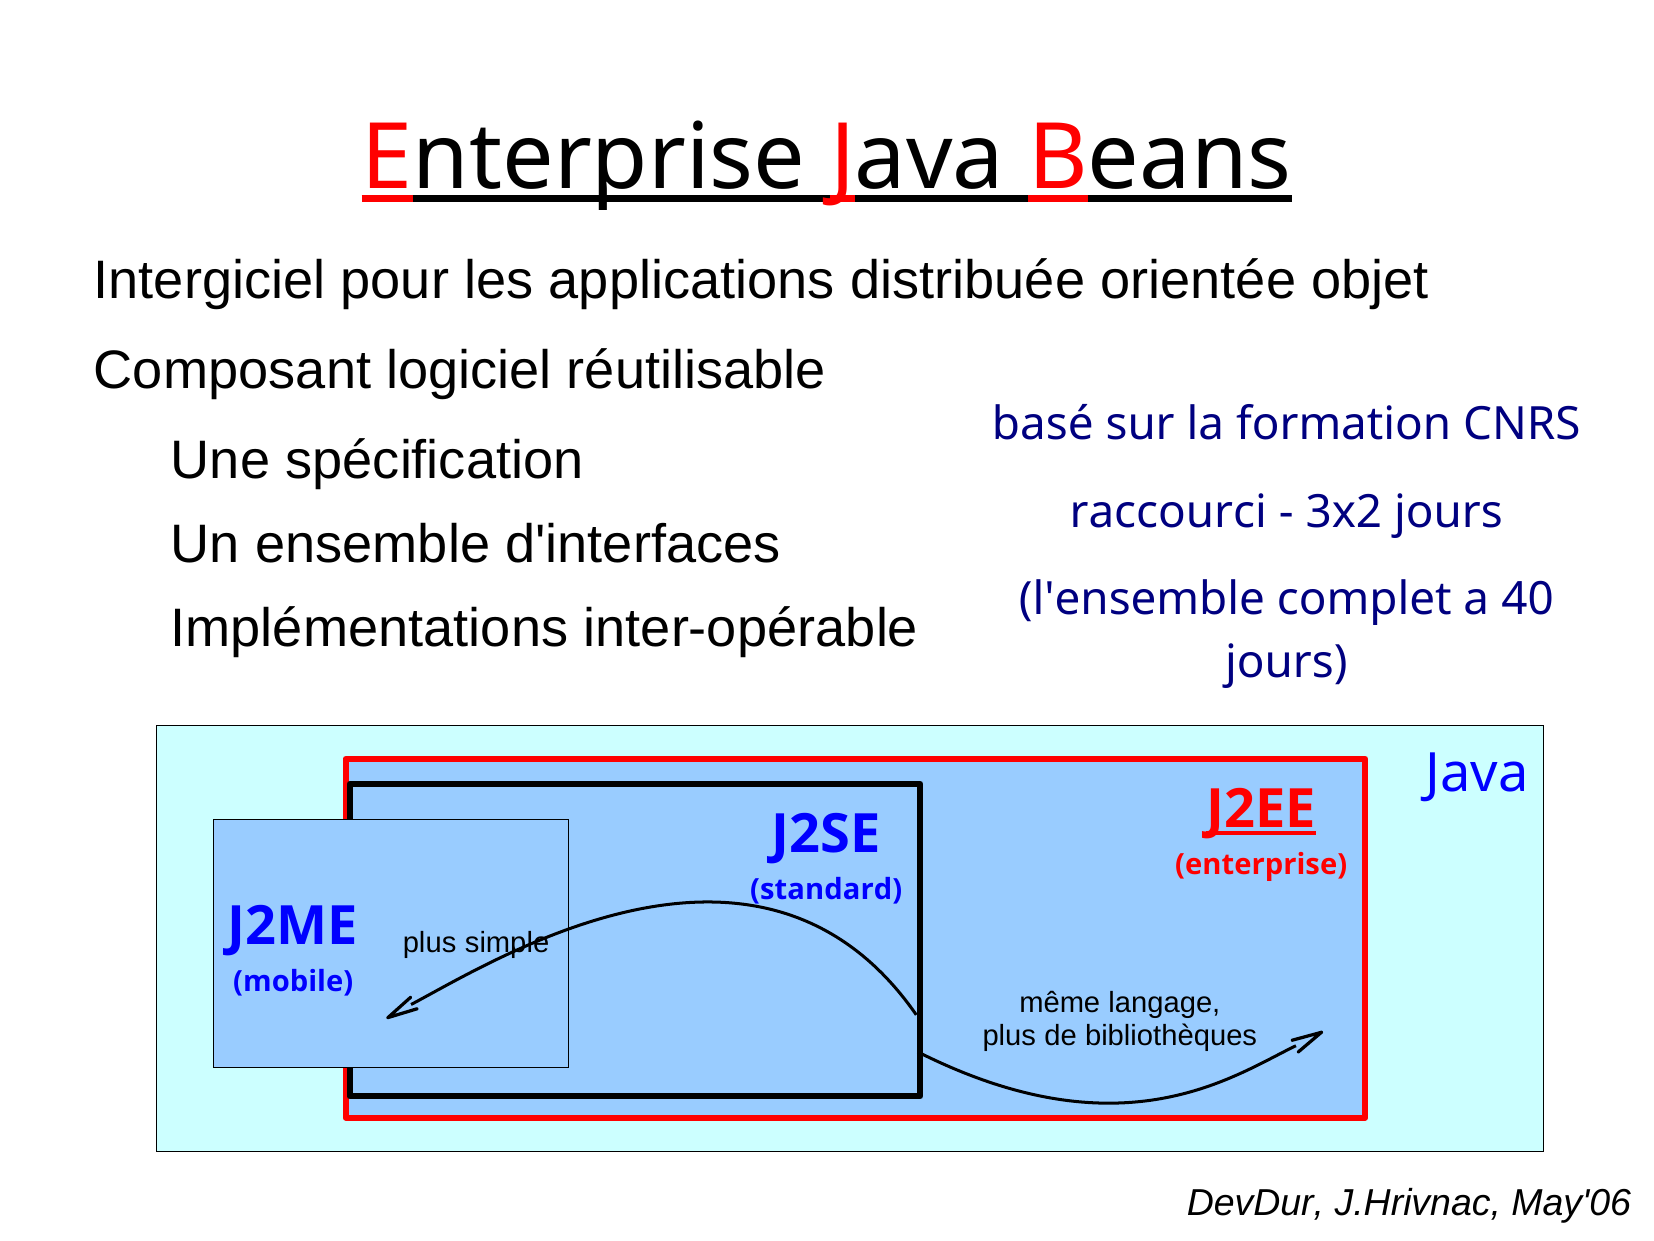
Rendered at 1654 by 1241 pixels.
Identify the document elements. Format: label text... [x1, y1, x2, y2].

title Enterprise Java Beans [82, 49, 1571, 249]
text_box J2ME (mobile) [213, 819, 569, 1068]
text_box J2SE (standard) [349, 783, 921, 1097]
list Intergiciel pour les applications distribuée orientée objet Composant logiciel réutilisable Une spécification Un ensemble d'interfaces Implémentations inter-opérable [76, 249, 1586, 763]
text_box DevDur, J.Hrivnac, May'06 [1172, 1174, 1648, 1232]
text_box J2EE (enterprise) [345, 758, 1366, 1118]
text_box basé sur la formation CNRS raccourci - 3x2 jours (l'ensemble complet a 40 jours) [954, 383, 1619, 655]
text_box Java [156, 725, 1544, 1152]
